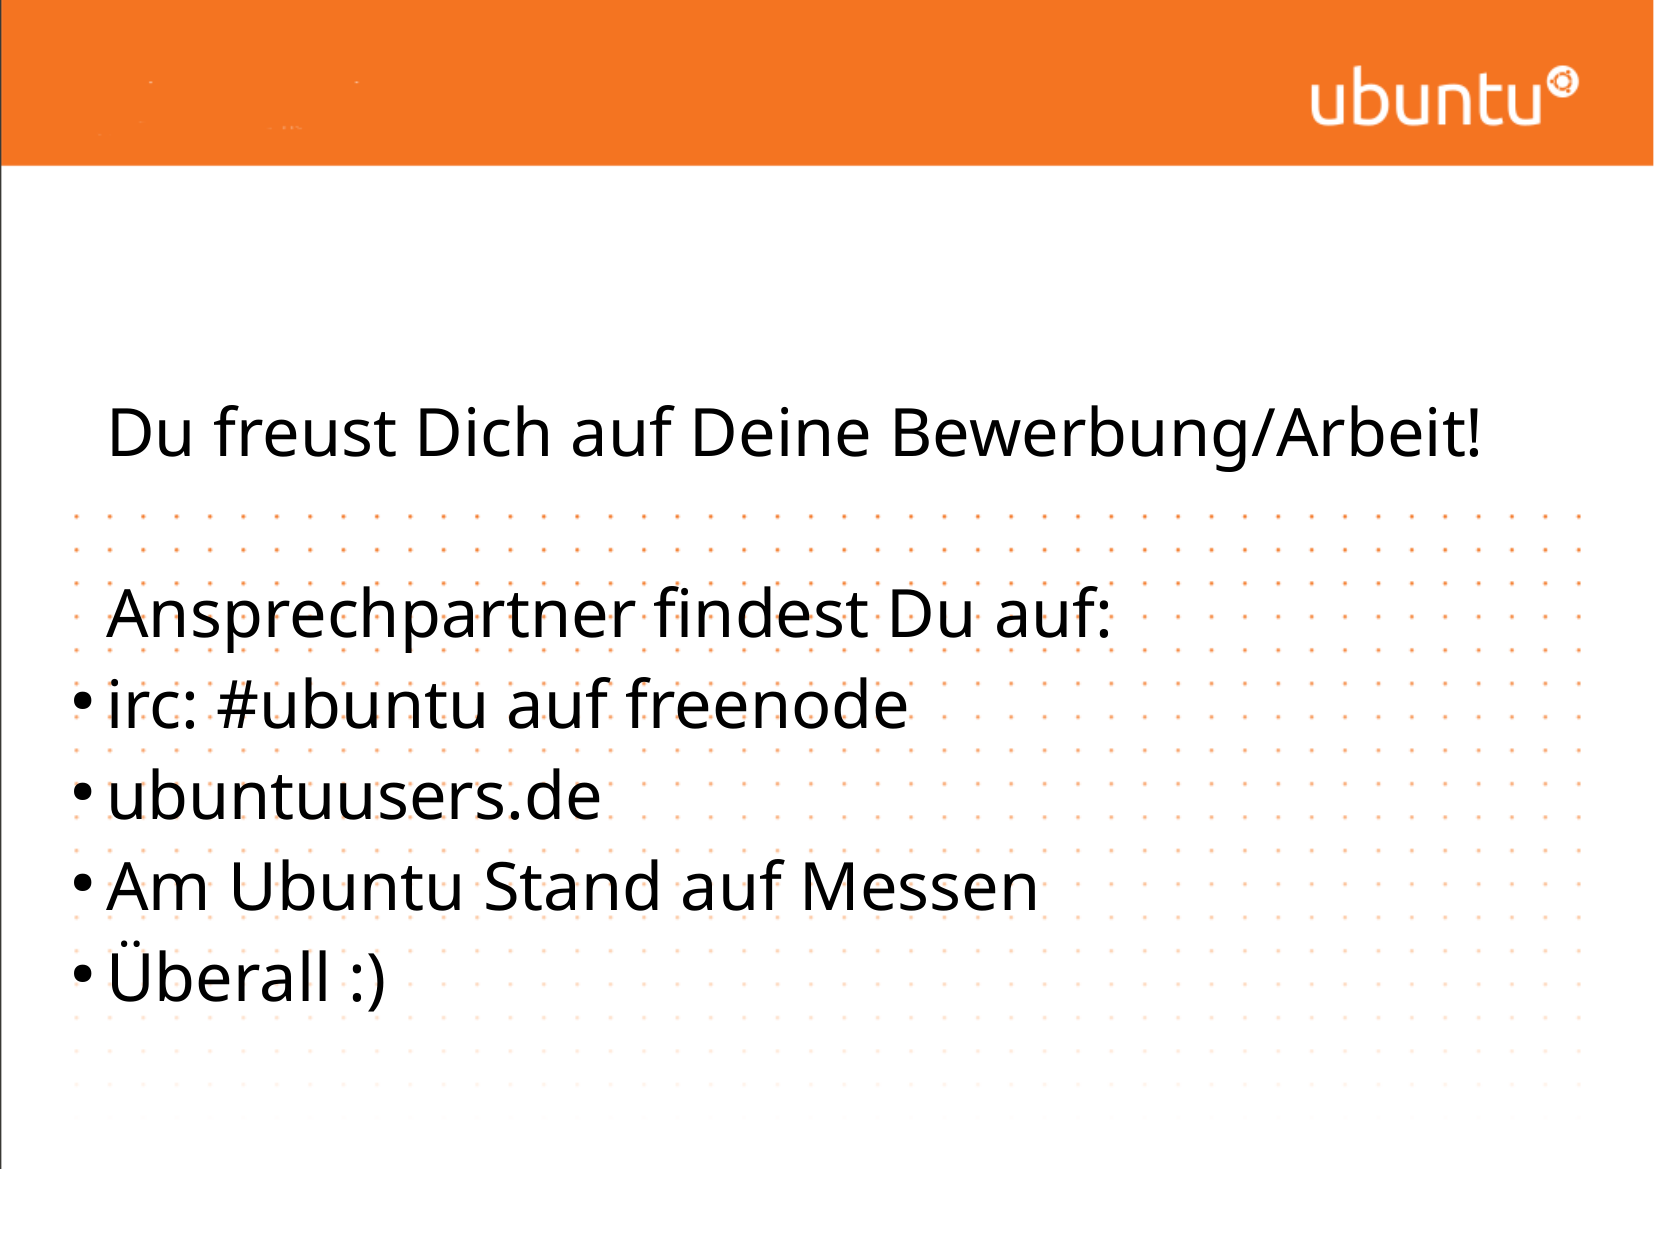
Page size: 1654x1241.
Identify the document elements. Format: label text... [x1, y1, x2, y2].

picture [0, 0, 1654, 1169]
subtitle Du freust Dich auf Deine Bewerbung/Arbeit! Ansprechpartner findest Du auf: irc: #ubuntu auf freenode ubuntuusers.de Am Ubuntu Stand auf Messen Überall :) [35, 153, 1619, 1241]
